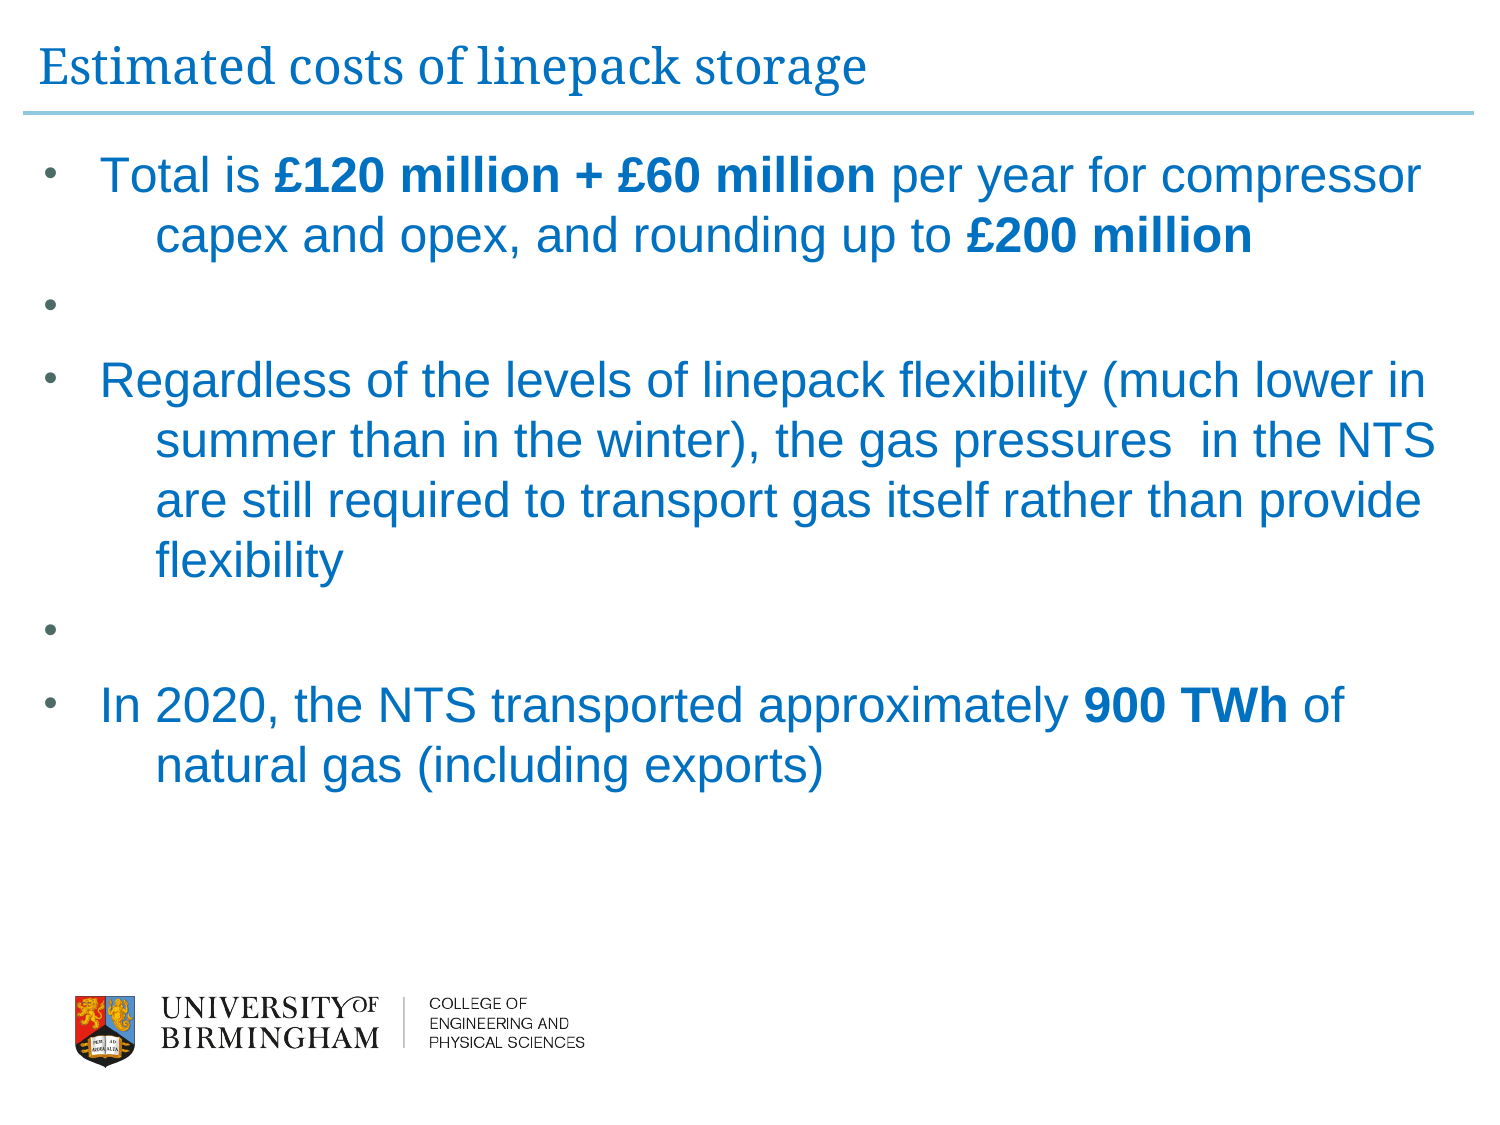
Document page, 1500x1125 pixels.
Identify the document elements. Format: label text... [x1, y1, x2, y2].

title Estimated costs of linepack storage [23, 27, 1474, 96]
list Total is £120 million + £60 million per year for compressor capex and opex, and rounding up to £200 million Regardless of the levels of linepack flexibility (much lower in summer than in the winter), the gas pressures in the NTS are still required to transport gas itself rather than provide flexibility In 2020, the NTS transported approximately 900 TWh of natural gas (including exports) [28, 134, 1474, 929]
